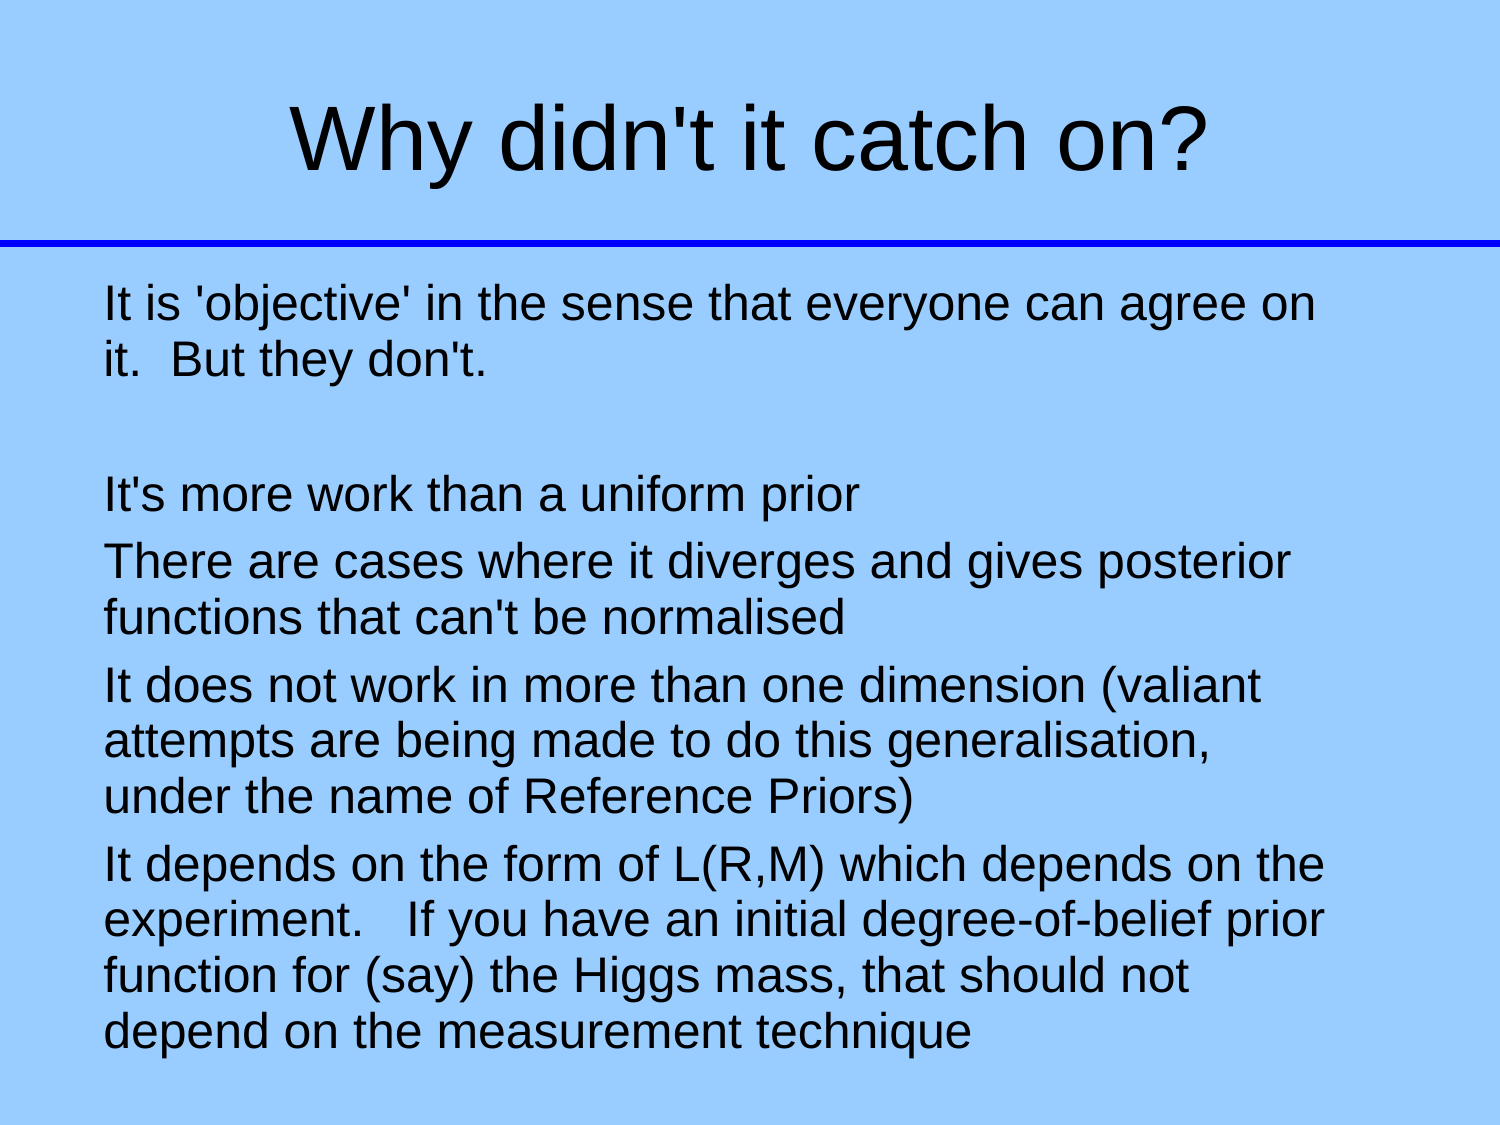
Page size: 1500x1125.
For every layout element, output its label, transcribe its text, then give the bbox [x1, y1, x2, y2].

title Why didn't it catch on? [75, 45, 1426, 233]
text_box It is 'objective' in the sense that everyone can agree on it. But they don't. It's more work than a uniform prior There are cases where it diverges and gives posterior functions that can't be normalised It does not work in more than one dimension (valiant attempts are being made to do this generalisation, under the name of Reference Priors) It depends on the form of L(R,M) which depends on the experiment. If you have an initial degree-of-belief prior function for (say) the Higgs mass, that should not depend on the measurement technique [88, 267, 1359, 1067]
